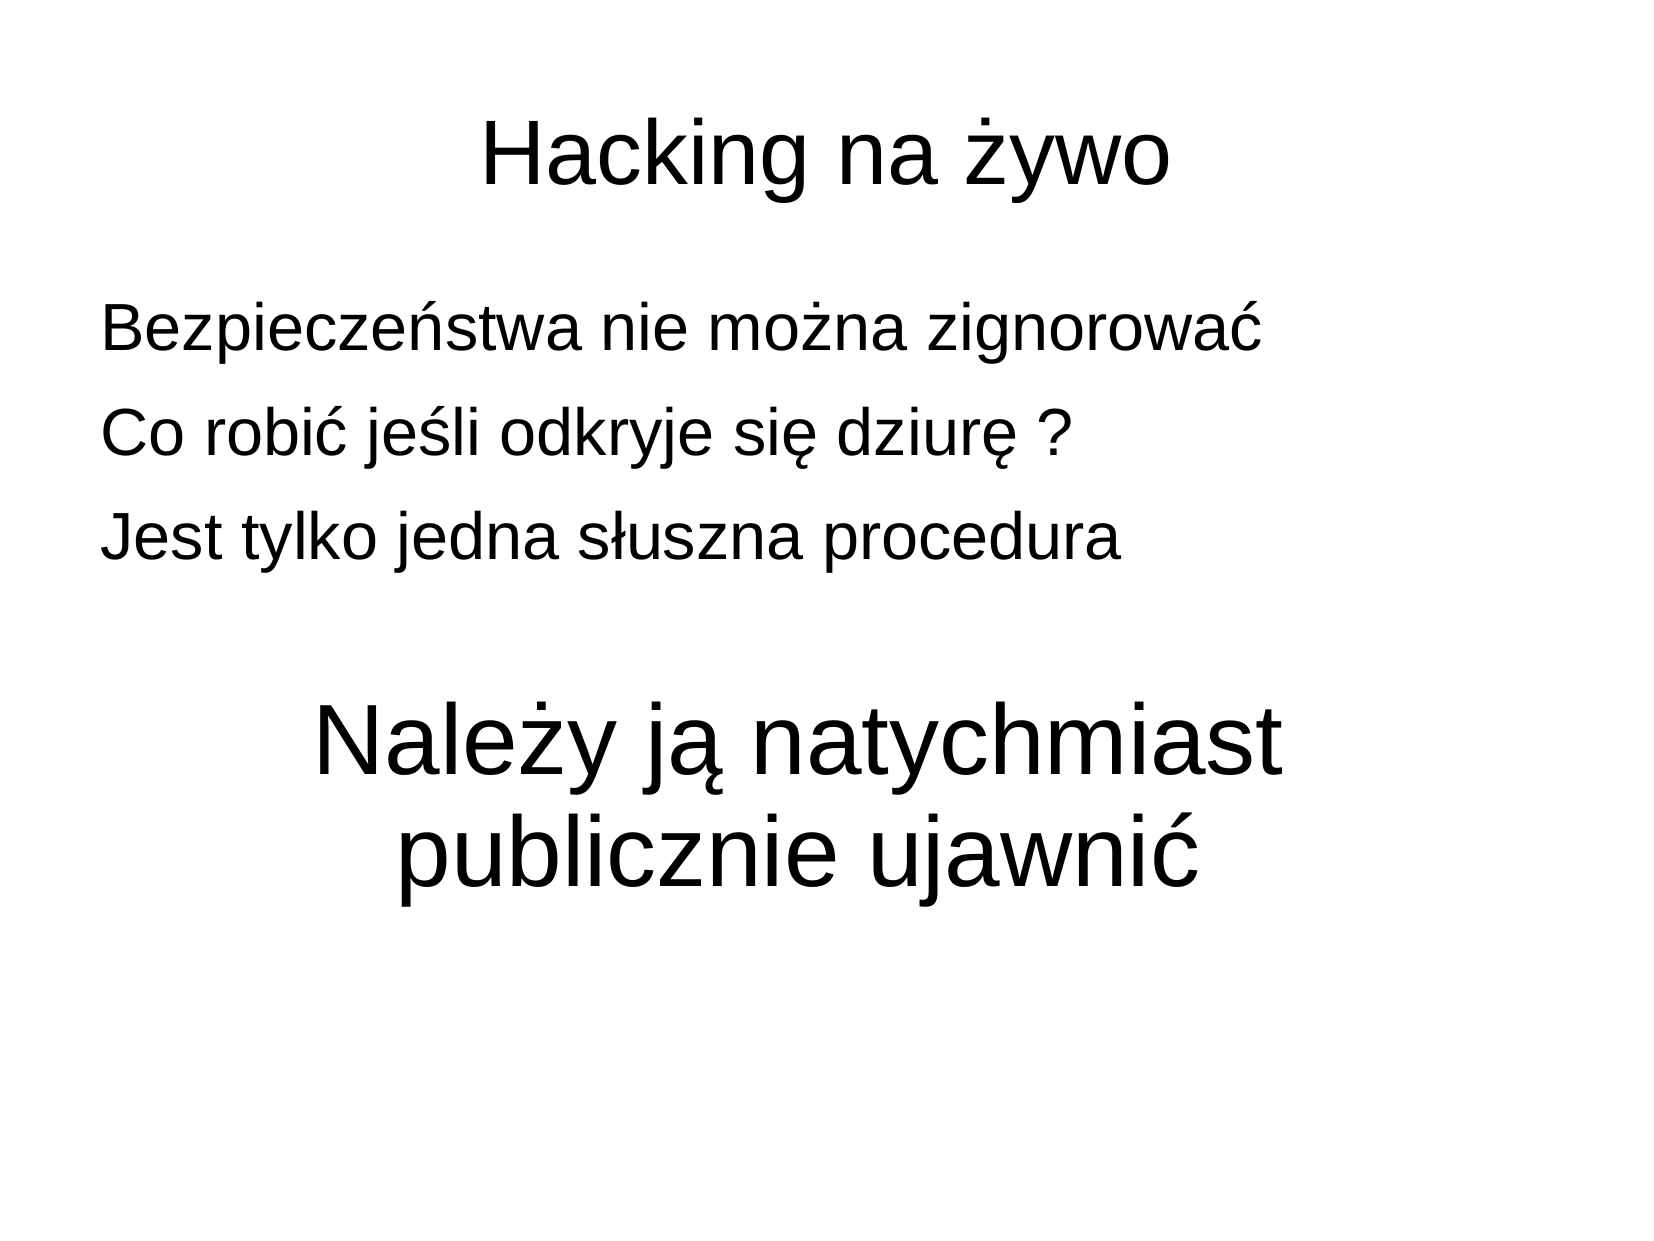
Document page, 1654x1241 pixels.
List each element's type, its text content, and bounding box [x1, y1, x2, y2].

text_box Należy ją natychmiast publicznie ujawnić [297, 677, 1300, 916]
list Bezpieczeństwa nie można zignorować Co robić jeśli odkryje się dziurę ? Jest tylko jedna słuszna procedura [82, 290, 1571, 1094]
title Hacking na żywo [82, 56, 1571, 250]
